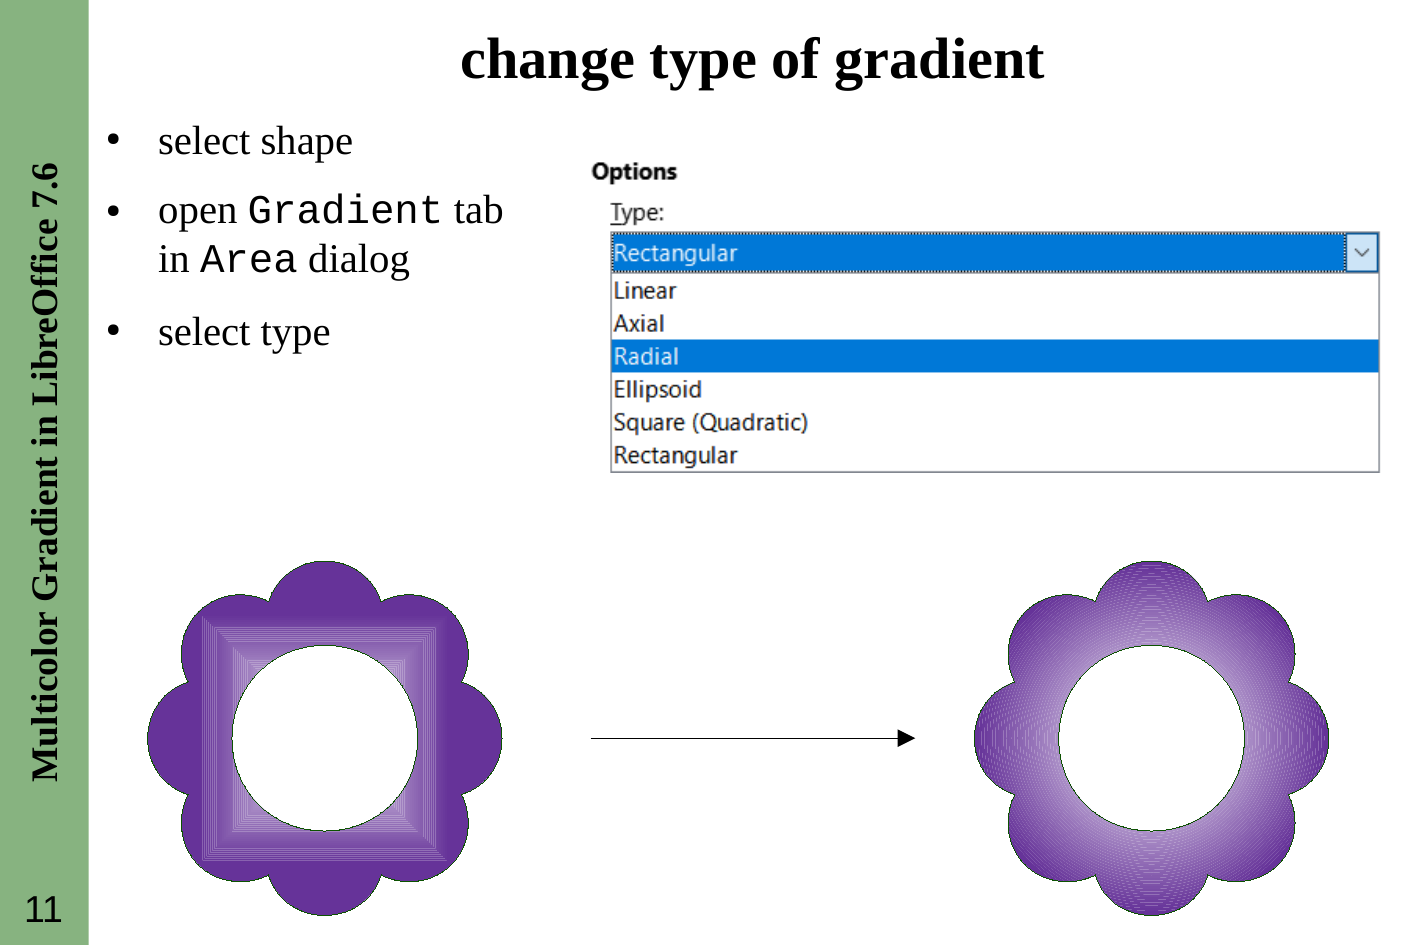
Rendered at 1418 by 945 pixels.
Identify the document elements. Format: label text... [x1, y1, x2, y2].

picture [584, 147, 1388, 473]
text_box [974, 561, 1329, 916]
text_box [147, 561, 503, 916]
title change type of gradient [88, 0, 1418, 119]
list select shape open Gradient tab in Area dialog select type [88, 118, 532, 355]
